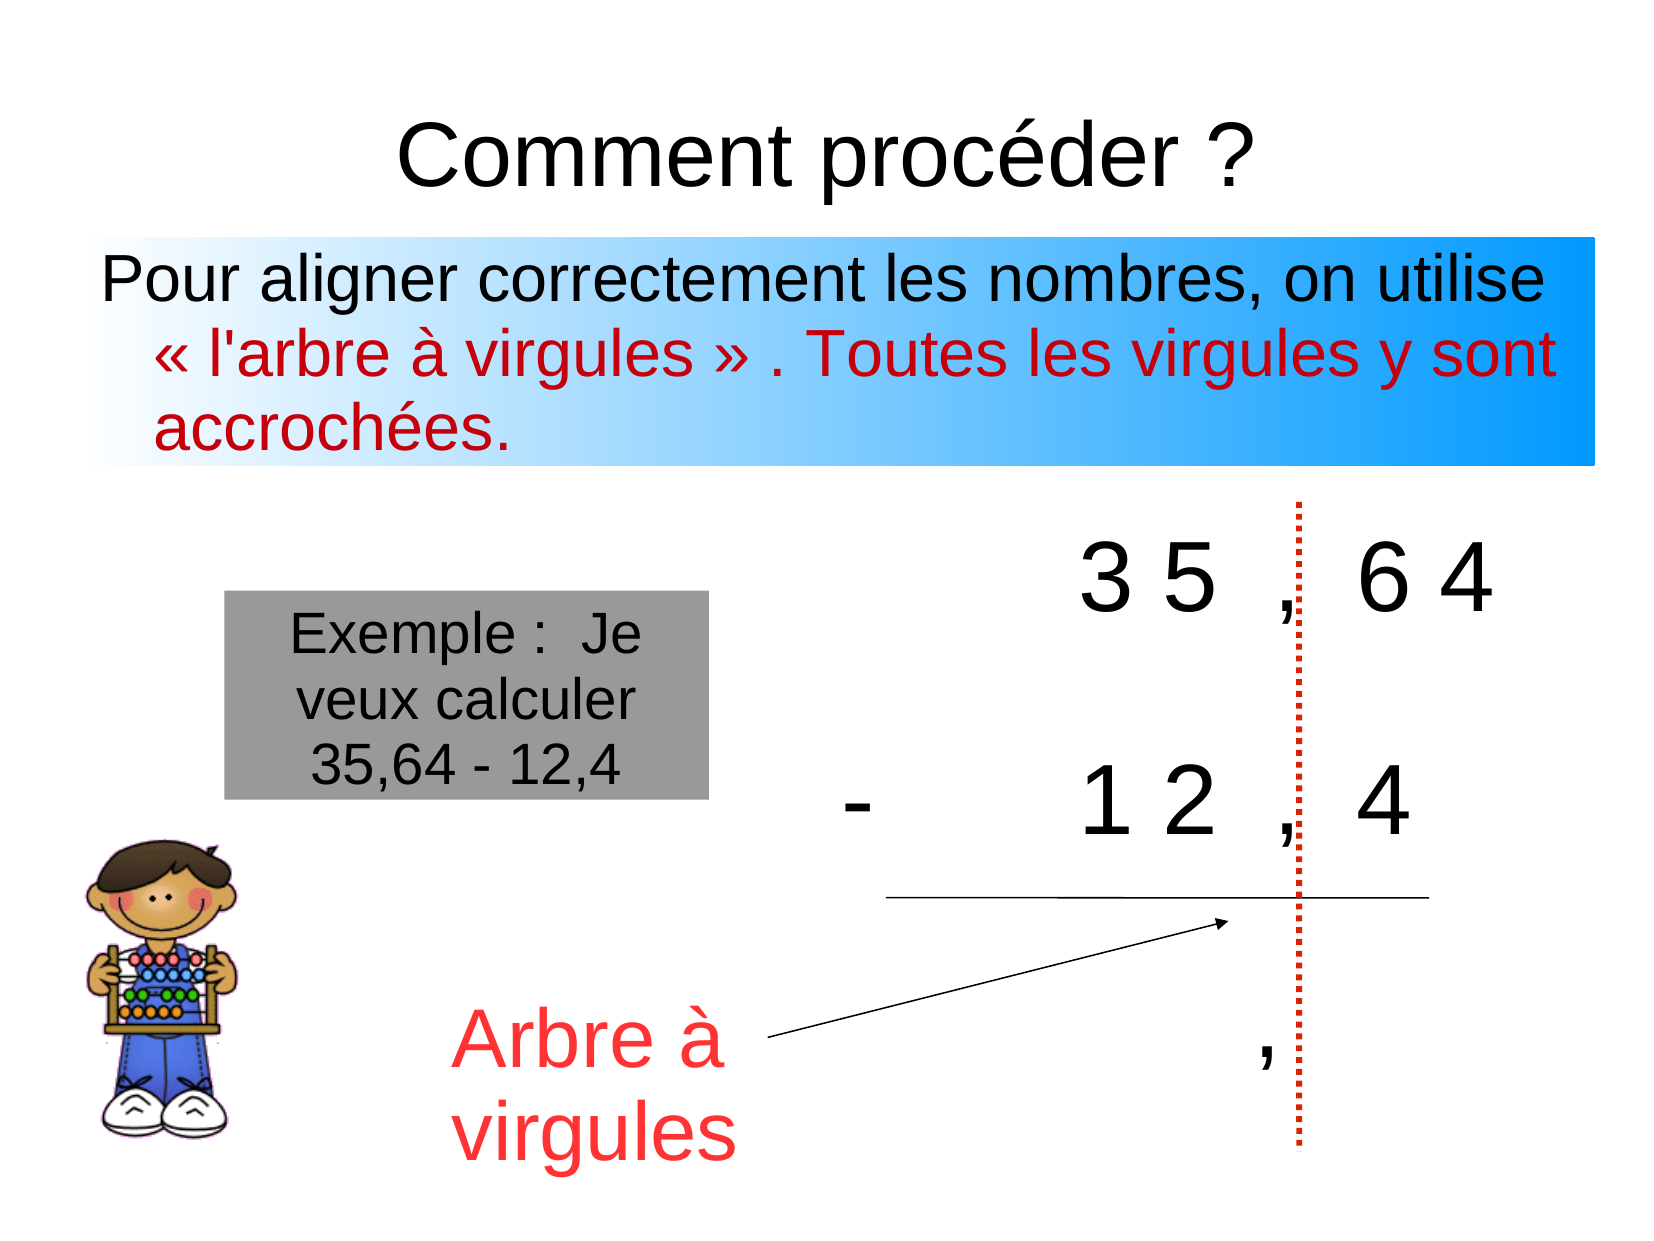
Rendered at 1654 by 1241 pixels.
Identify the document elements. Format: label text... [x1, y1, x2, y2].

text_box Arbre à virgules [437, 980, 969, 1182]
title Comment procéder ? [82, 49, 1571, 237]
picture [82, 831, 248, 1146]
text_box Exemple : Je veux calculer 35,64 - 12,4 [224, 590, 709, 800]
list Pour aligner correctement les nombres, on utilise « l'arbre à virgules » . Toutes les virgules y sont accrochées. [82, 237, 1595, 466]
text_box 3 5 , 6 4 - 1 2 , 4 , [826, 507, 1513, 1194]
